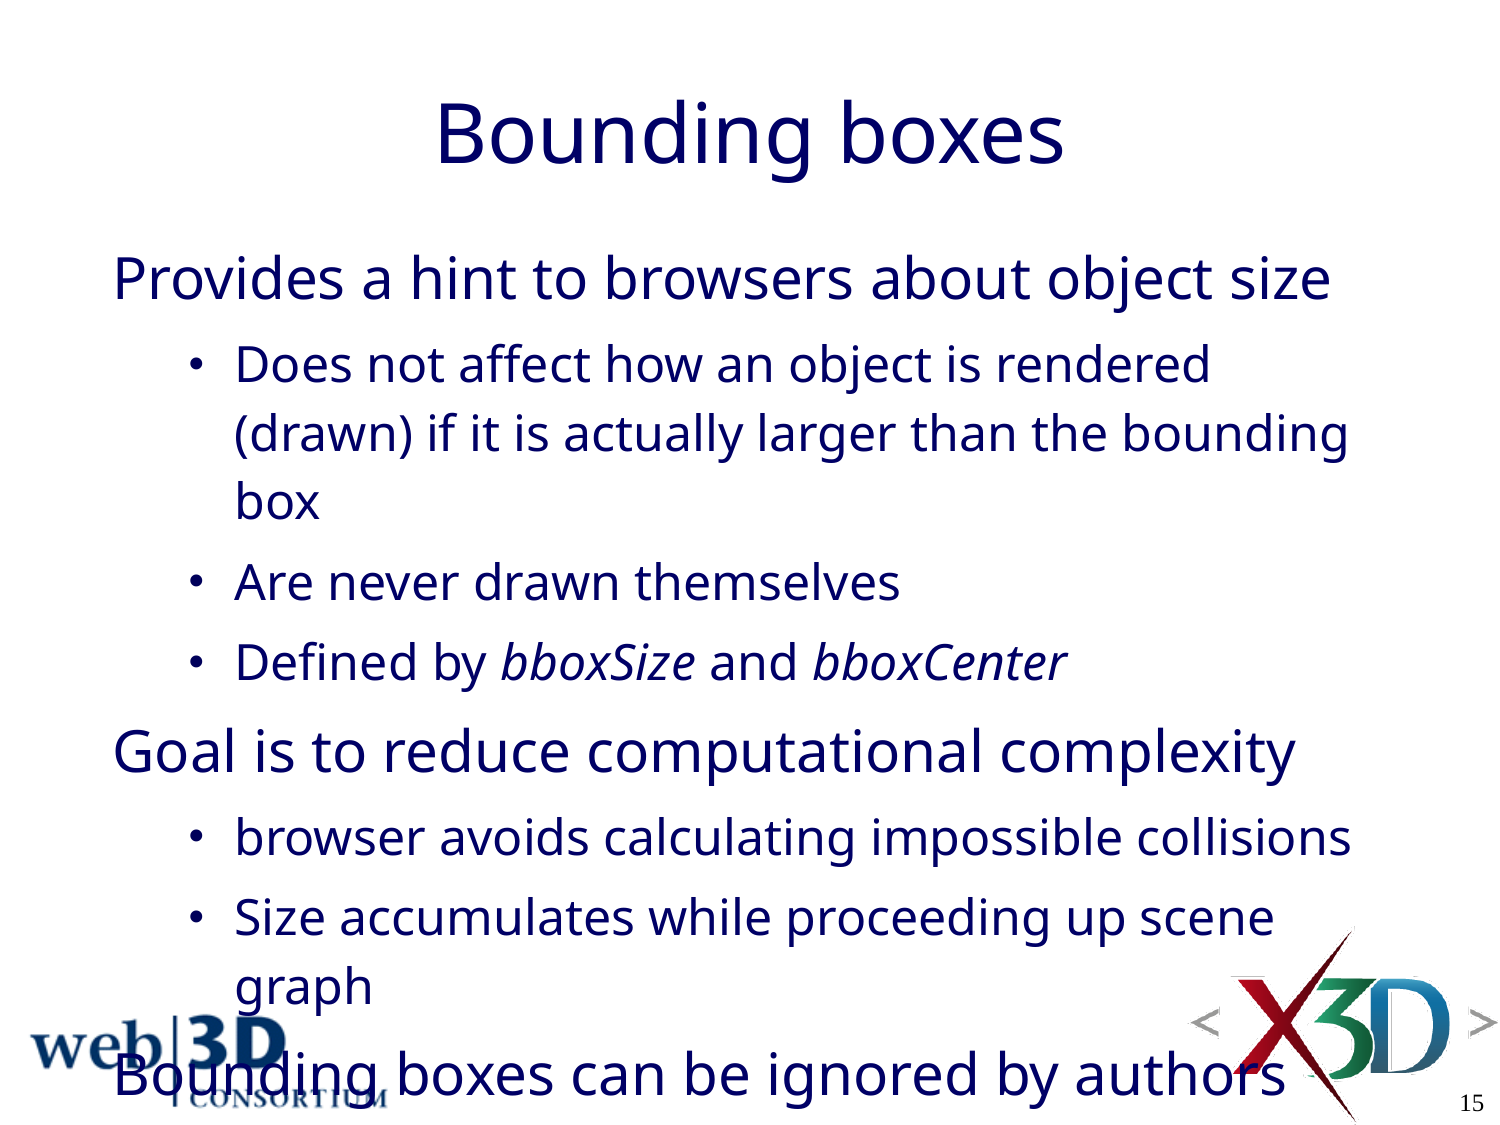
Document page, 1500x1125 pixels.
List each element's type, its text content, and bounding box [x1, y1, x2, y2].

title Bounding boxes [112, 37, 1388, 226]
picture [12, 998, 413, 1118]
picture [1187, 926, 1500, 1125]
picture [405, 1068, 413, 1091]
list Provides a hint to browsers about object size Does not affect how an object is rendered (drawn) if it is actually larger than the bounding box Are never drawn themselves Defined by bboxSize and bboxCenter Goal is to reduce computational complexity browser avoids calculating impossible collisions Size accumulates while proceeding up scene graph Bounding boxes can be ignored by authors some authoring tools can provide them if needed [112, 237, 1388, 1001]
